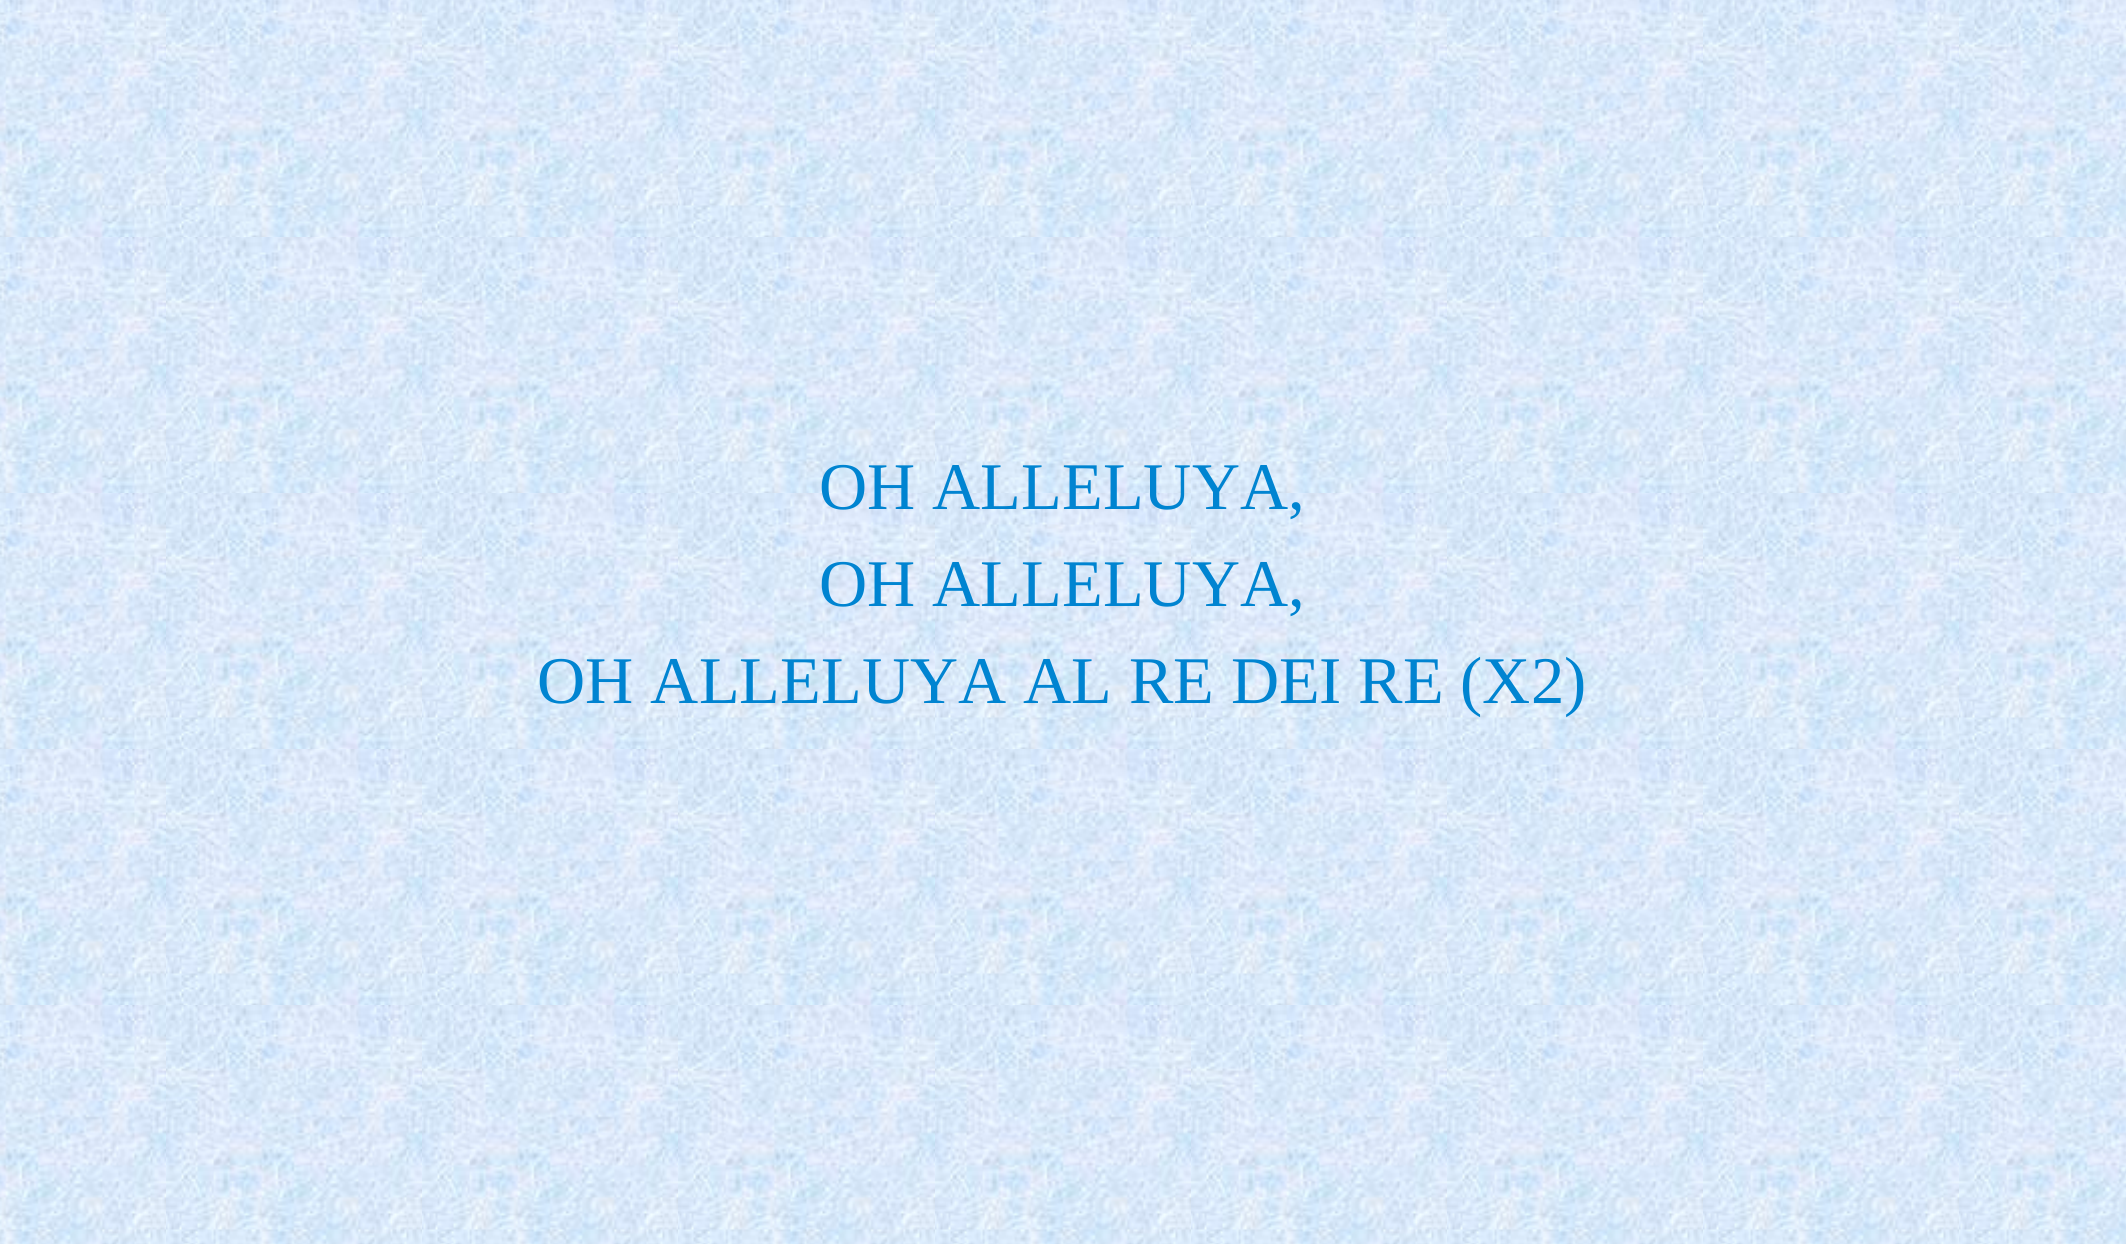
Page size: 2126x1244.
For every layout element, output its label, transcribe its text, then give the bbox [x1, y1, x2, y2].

picture [0, 0, 2126, 1244]
subtitle OH ALLELUYA, OH ALLELUYA, OH ALLELUYA AL RE DEI RE (X2) [106, 49, 2020, 1110]
